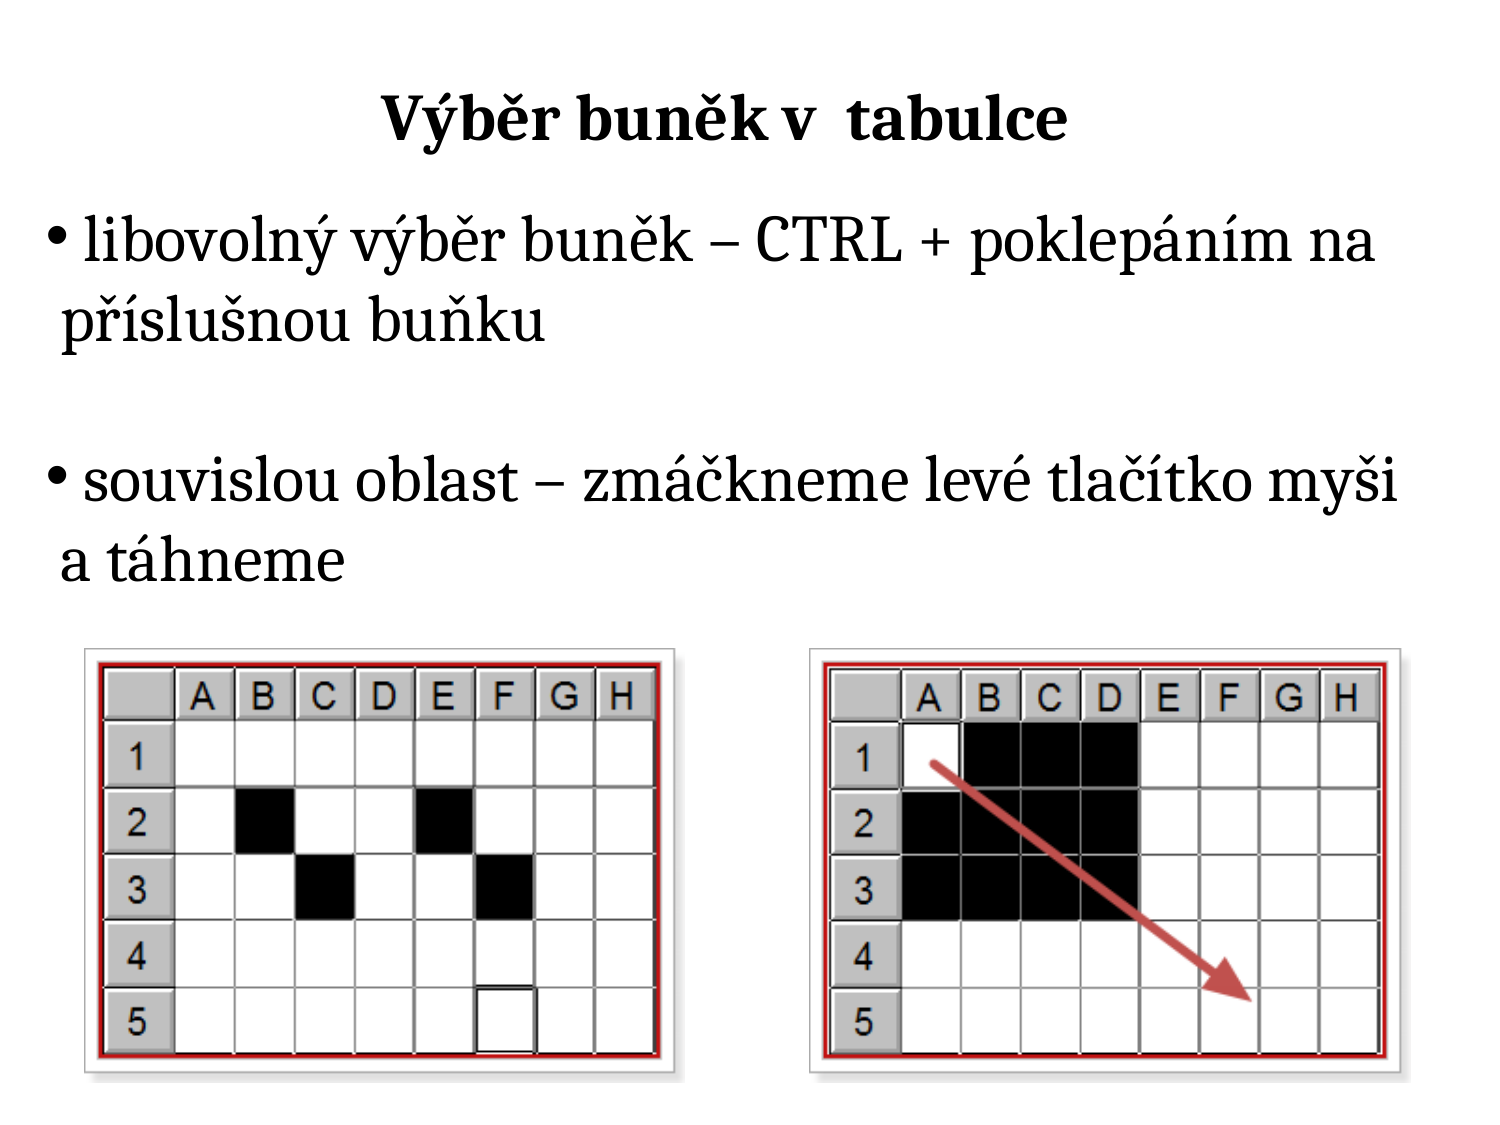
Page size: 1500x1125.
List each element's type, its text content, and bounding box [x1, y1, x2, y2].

picture [809, 648, 1411, 1083]
text_box libovolný výběr buněk – CTRL + poklepáním na příslušnou buňku souvislou oblast – zmáčkneme levé tlačítko myši a táhneme [1, 186, 1500, 603]
picture [84, 648, 685, 1083]
text_box Výběr buněk v tabulce [324, 66, 1128, 162]
